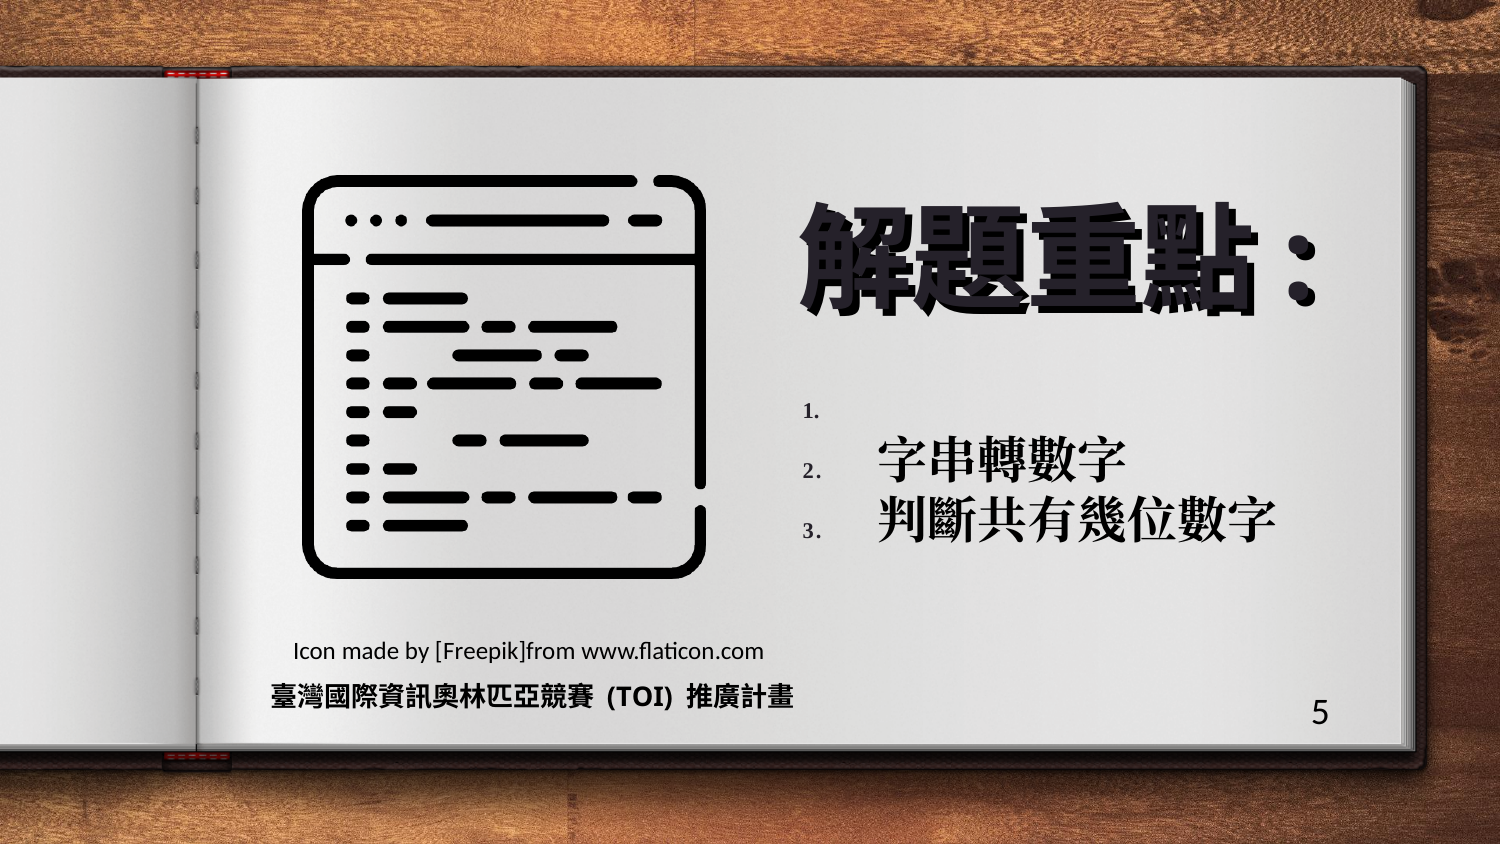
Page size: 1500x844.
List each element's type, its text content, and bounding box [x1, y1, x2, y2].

text_box Icon made by [Freepik]from www.flaticon.com [278, 627, 867, 672]
text_box [1295, 672, 1386, 737]
picture [302, 175, 706, 579]
title 解題重點: [782, 146, 1313, 338]
subtitle 字串轉數字 判斷共有幾位數字 [787, 353, 1341, 627]
